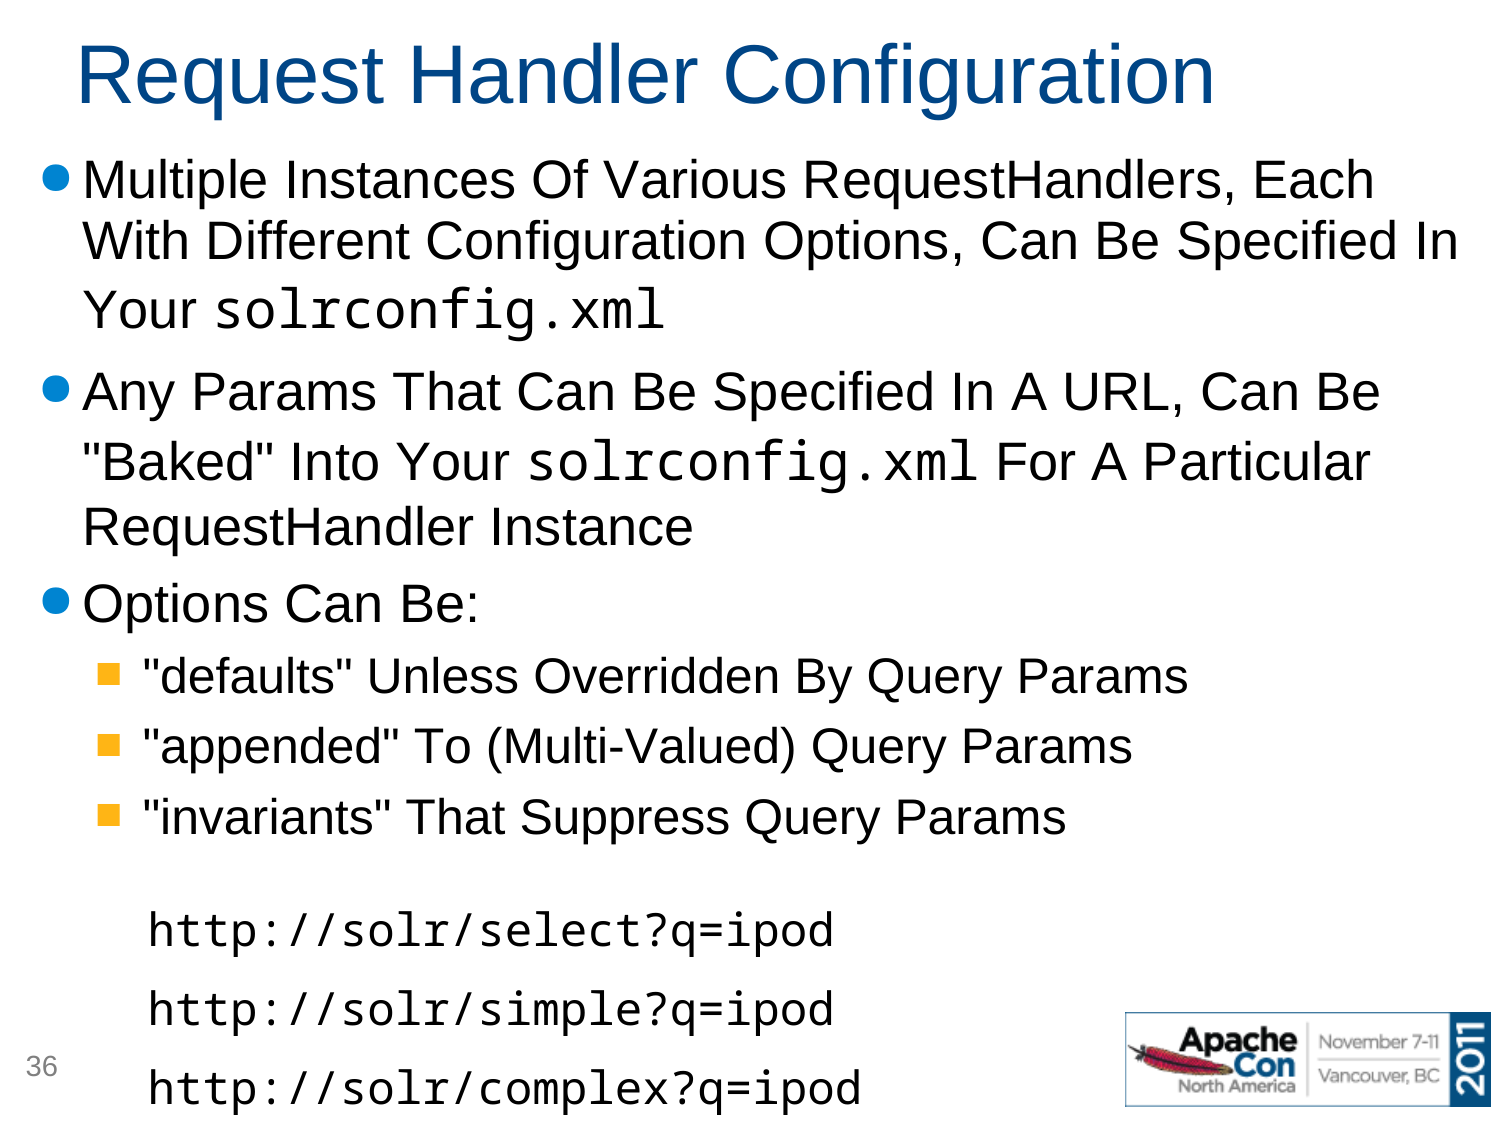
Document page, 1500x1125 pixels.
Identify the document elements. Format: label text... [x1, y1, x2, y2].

list Multiple Instances Of Various RequestHandlers, Each With Different Configuration Options, Can Be Specified In Your solrconfig.xml Any Params That Can Be Specified In A URL, Can Be "Baked" Into Your solrconfig.xml For A Particular RequestHandler Instance Options Can Be: "defaults" Unless Overridden By Query Params "appended" To (Multi-Valued) Query Params "invariants" That Suppress Query Params http://solr/select?q=ipod http://solr/simple?q=ipod http://solr/complex?q=ipod [37, 149, 1463, 1097]
picture [1125, 1012, 1491, 1107]
title Request Handler Configuration [75, 0, 1425, 149]
